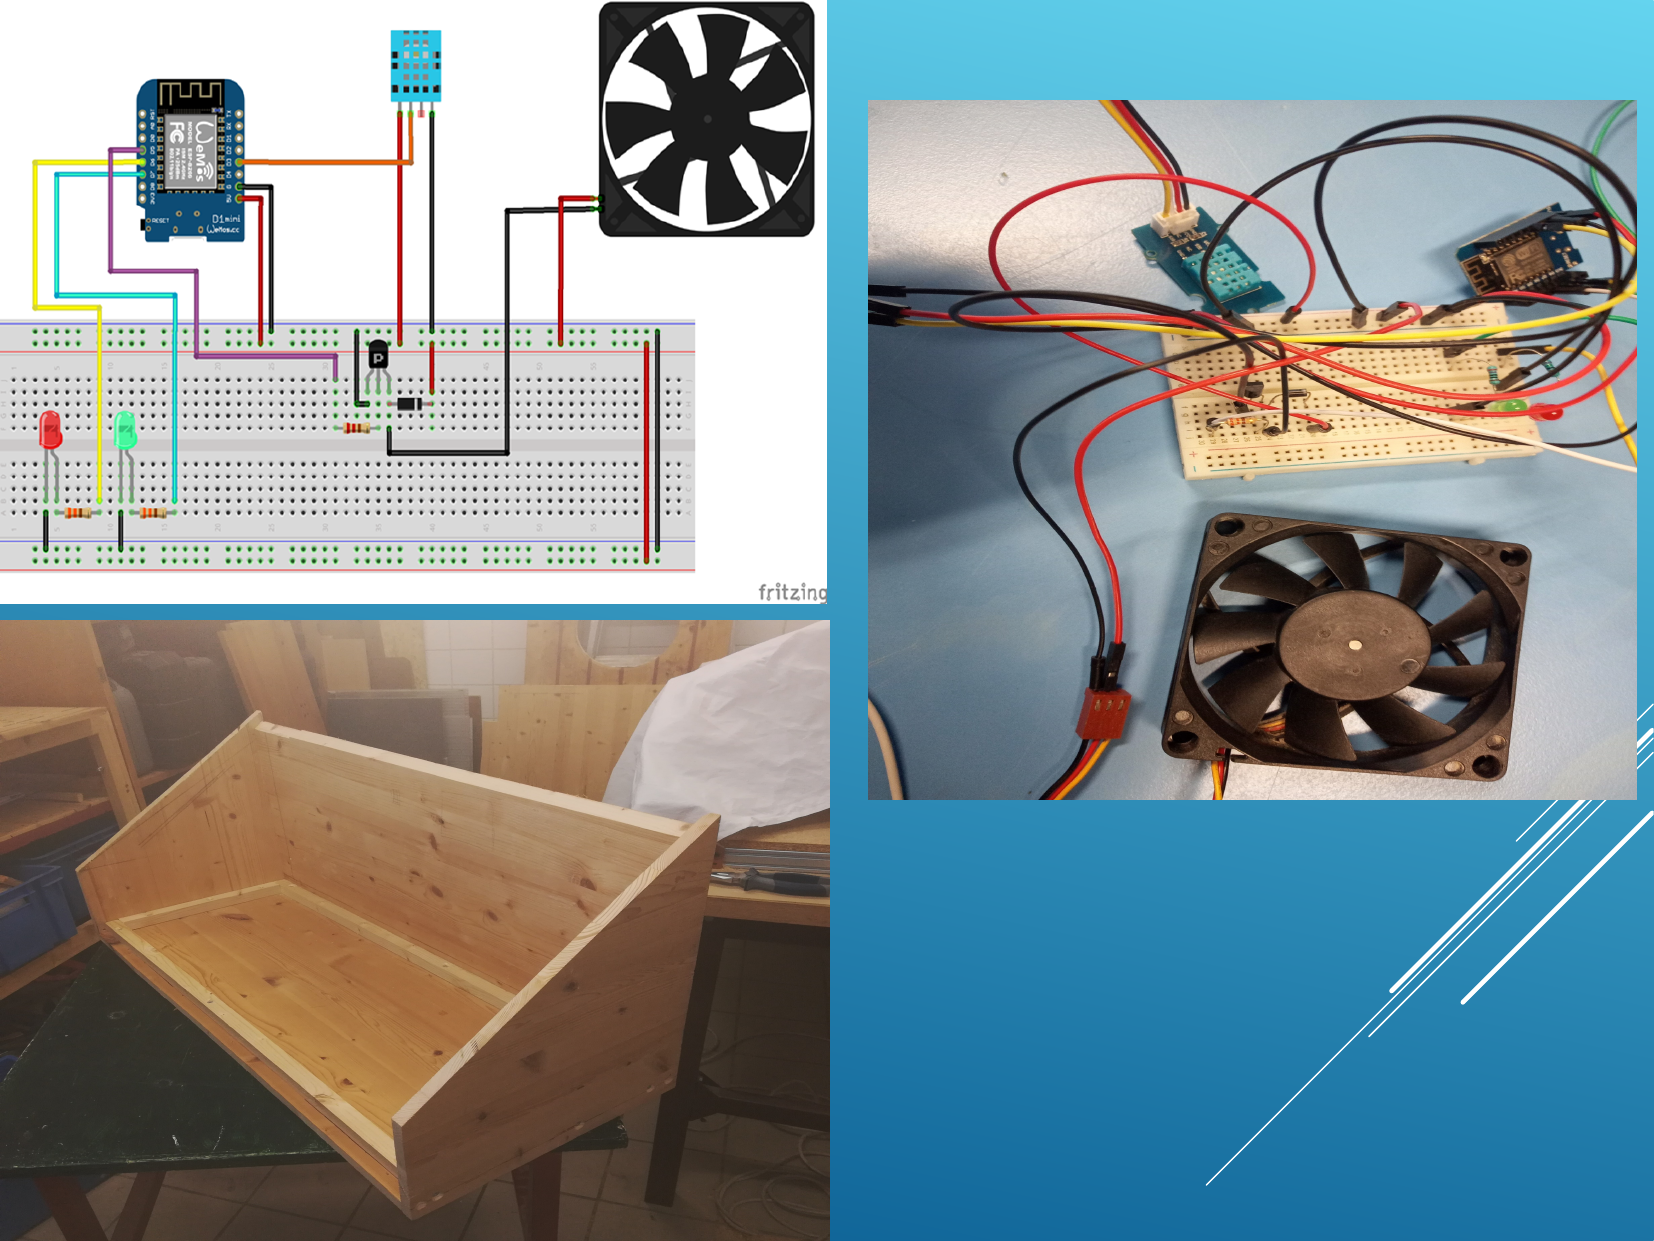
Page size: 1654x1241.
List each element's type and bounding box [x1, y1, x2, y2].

picture [0, 620, 830, 1241]
picture [868, 100, 1637, 800]
picture [0, 0, 827, 604]
